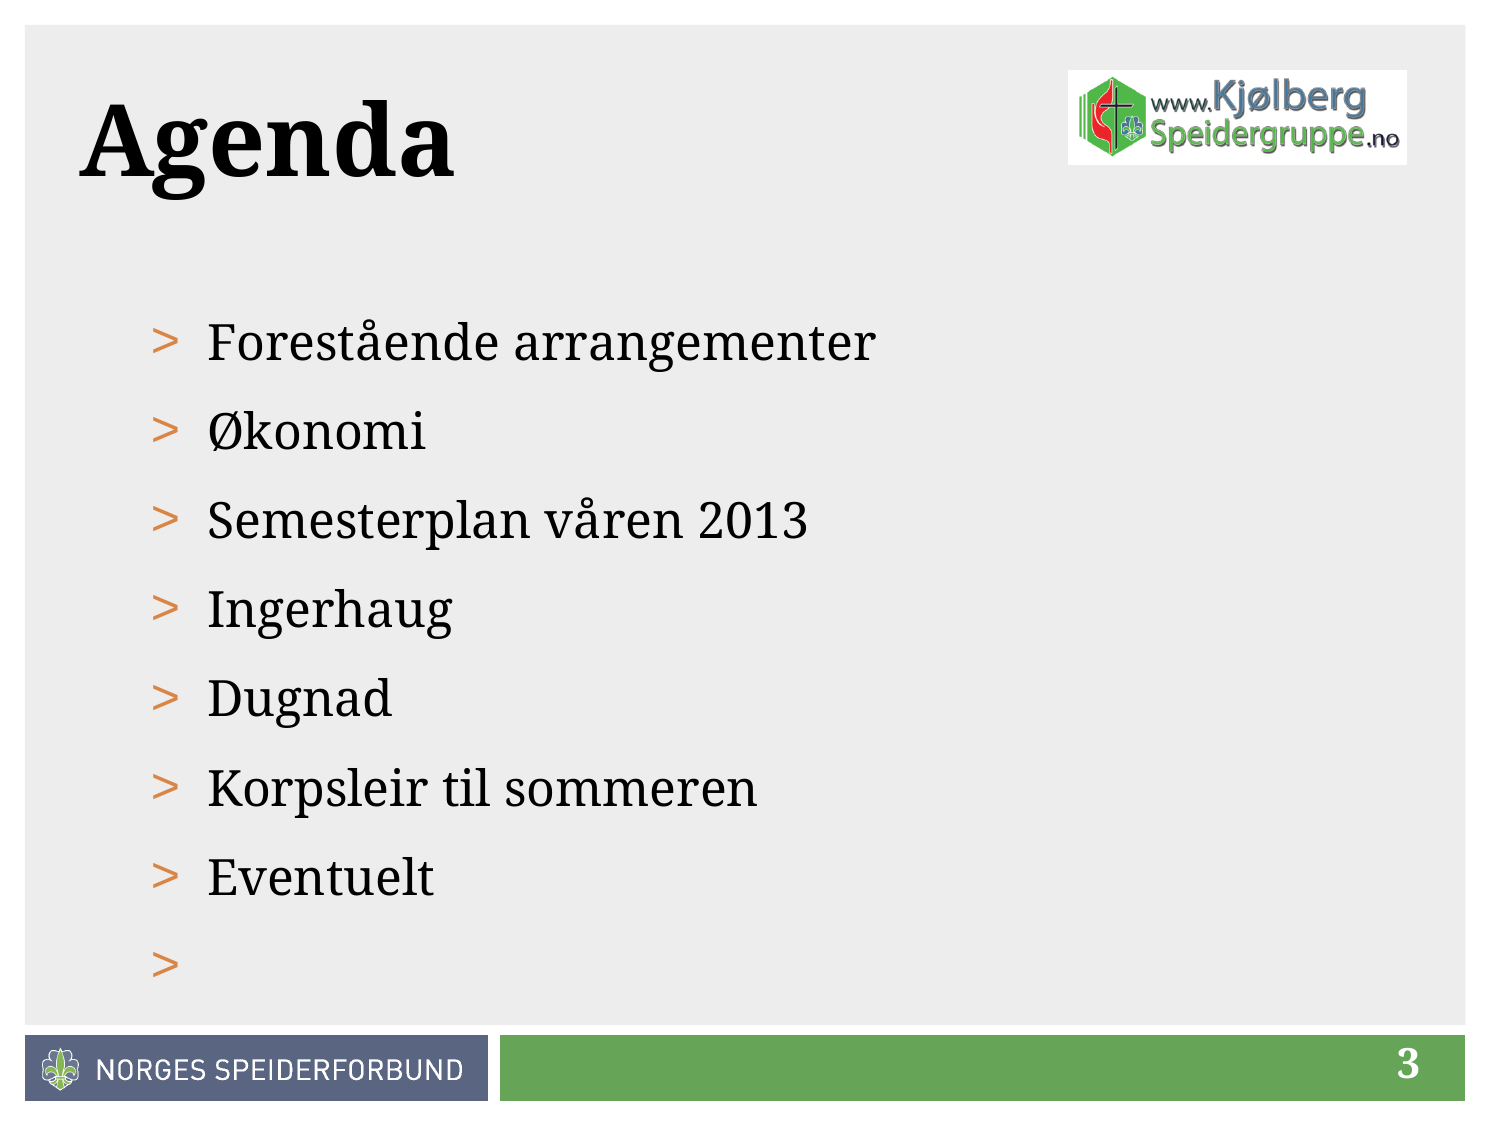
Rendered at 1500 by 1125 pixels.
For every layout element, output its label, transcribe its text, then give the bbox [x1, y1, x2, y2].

picture [1068, 70, 1407, 165]
text_box Agenda [65, 43, 1315, 230]
list Forestående arrangementer Økonomi Semesterplan våren 2013 Ingerhaug Dugnad Korpsleir til sommeren Eventuelt [135, 302, 1386, 976]
